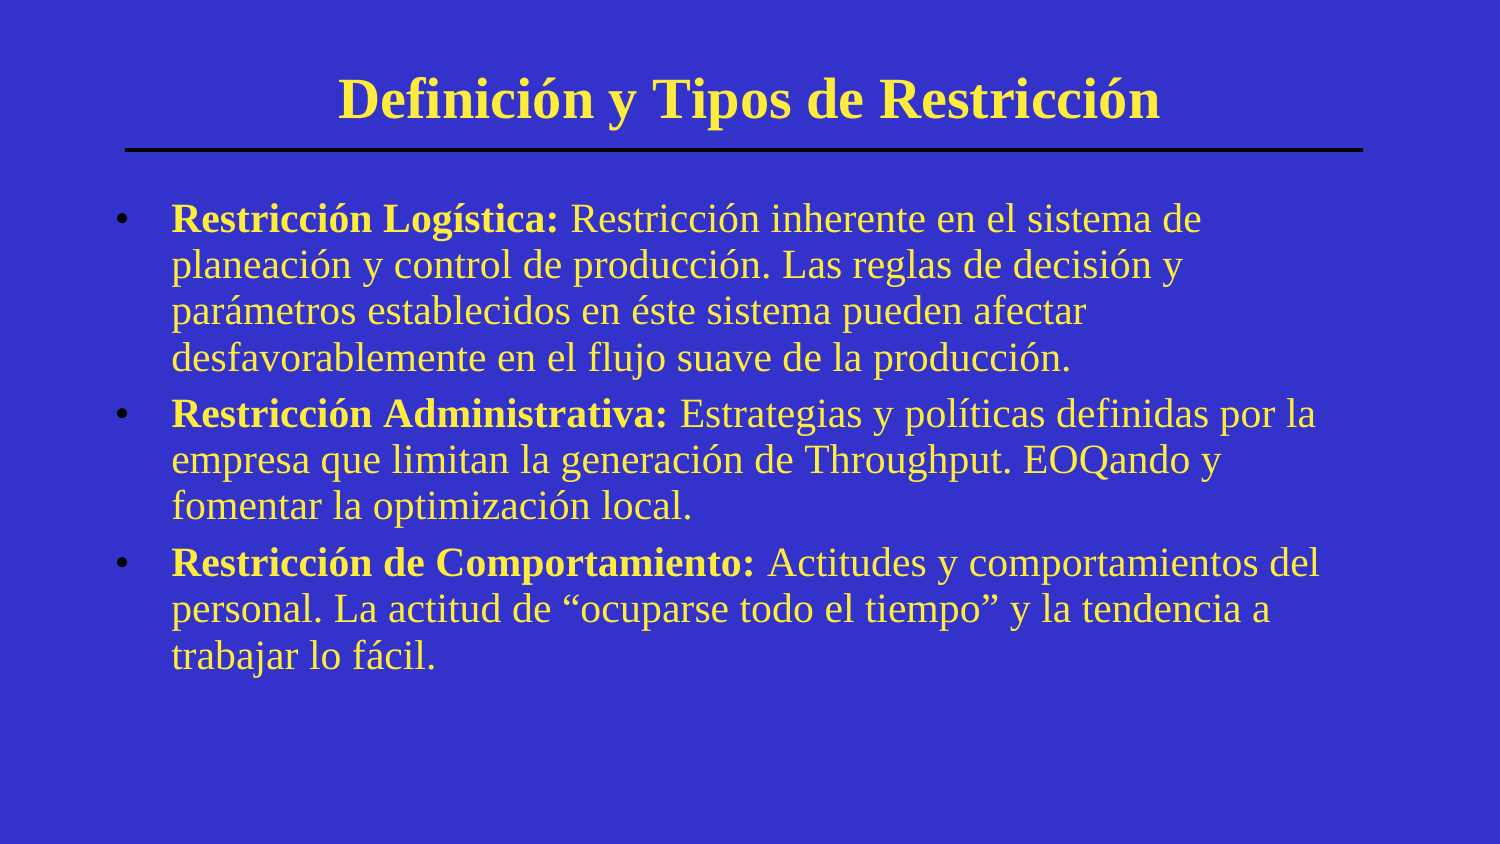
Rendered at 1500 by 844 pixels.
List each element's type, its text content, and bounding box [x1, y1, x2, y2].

list Restricción Logística: Restricción inherente en el sistema de planeación y control de producción. Las reglas de decisión y parámetros establecidos en éste sistema pueden afectar desfavorablemente en el flujo suave de la producción. Restricción Administrativa: Estrategias y políticas definidas por la empresa que limitan la generación de Throughput. EOQando y fomentar la optimización local. Restricción de Comportamiento: Actitudes y comportamientos del personal. La actitud de “ocuparse todo el tiempo” y la tendencia a trabajar lo fácil. [99, 187, 1375, 694]
title Definición y Tipos de Restricción [112, 28, 1388, 169]
